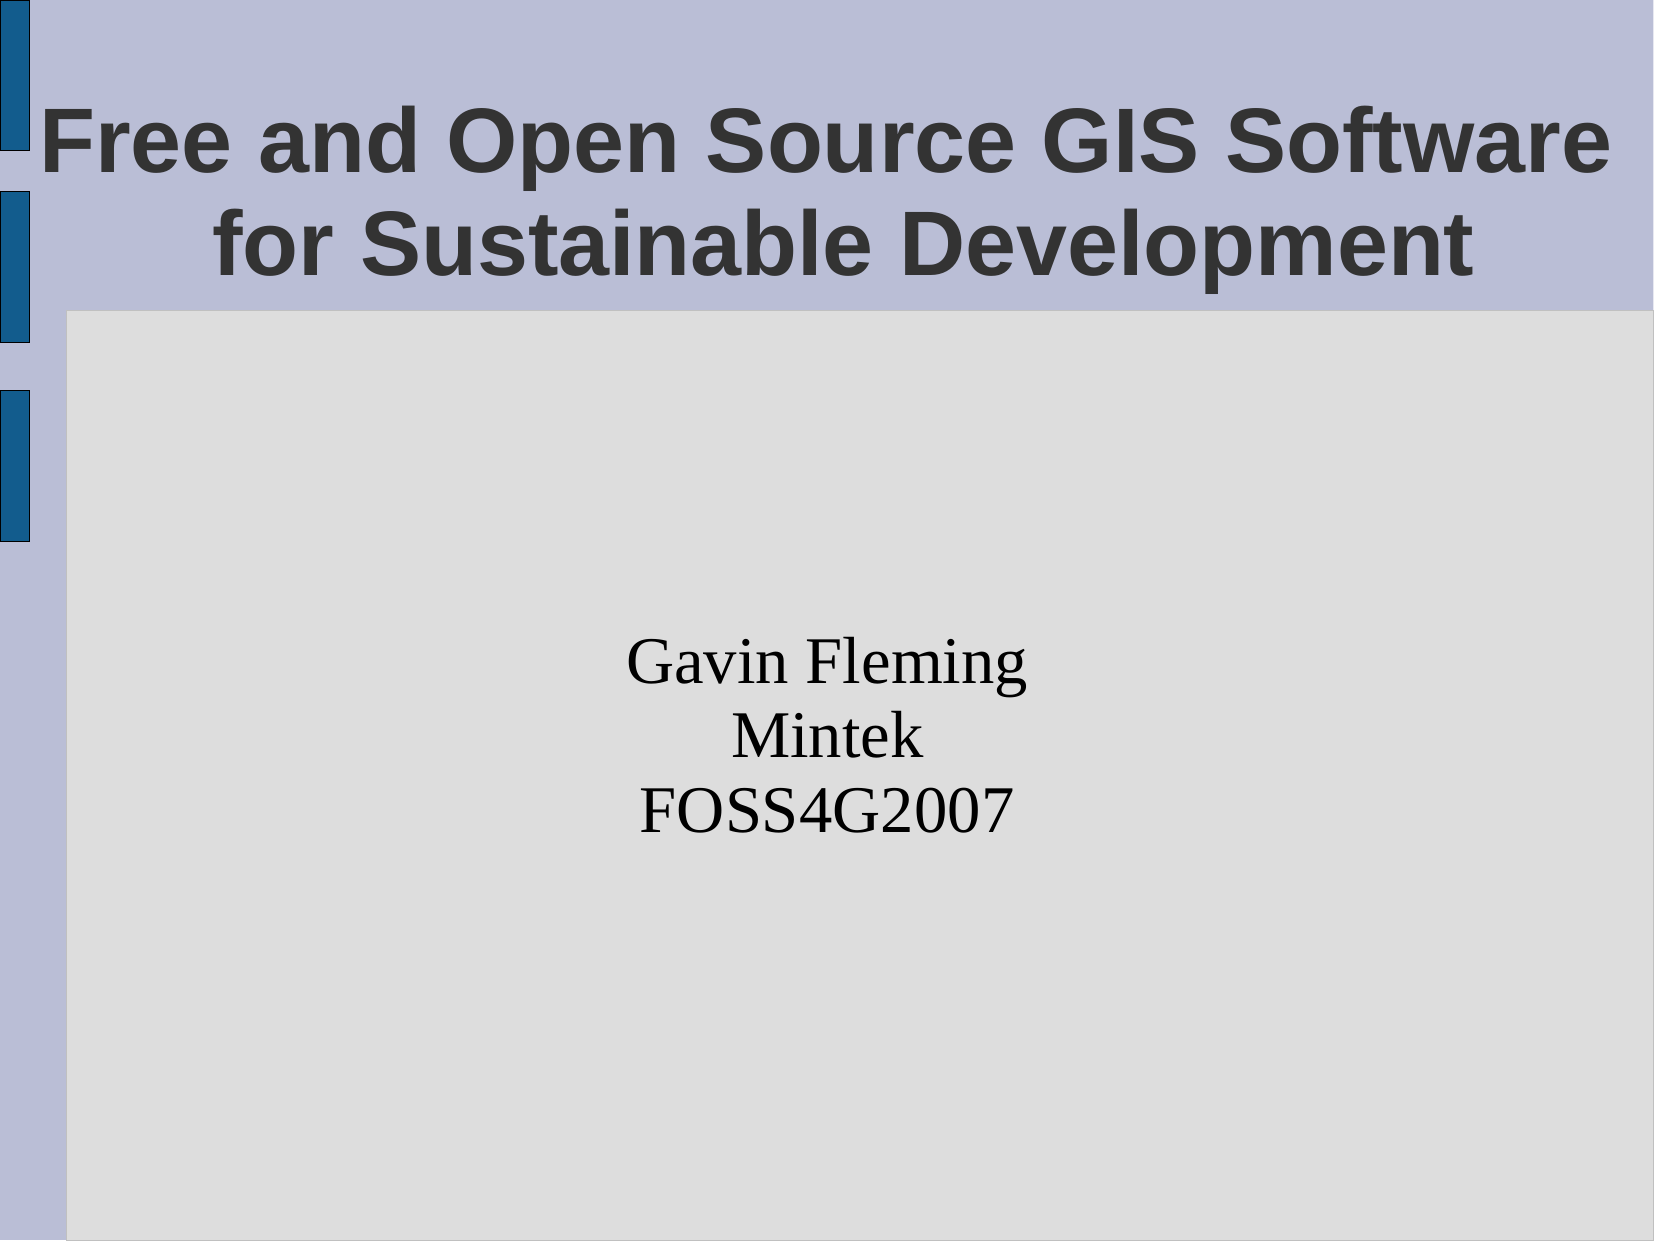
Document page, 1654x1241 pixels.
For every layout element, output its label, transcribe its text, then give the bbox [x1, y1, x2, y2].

title Free and Open Source GIS Software for Sustainable Development [29, 88, 1625, 296]
subtitle Gavin Fleming Mintek FOSS4G2007 [121, 344, 1534, 1127]
